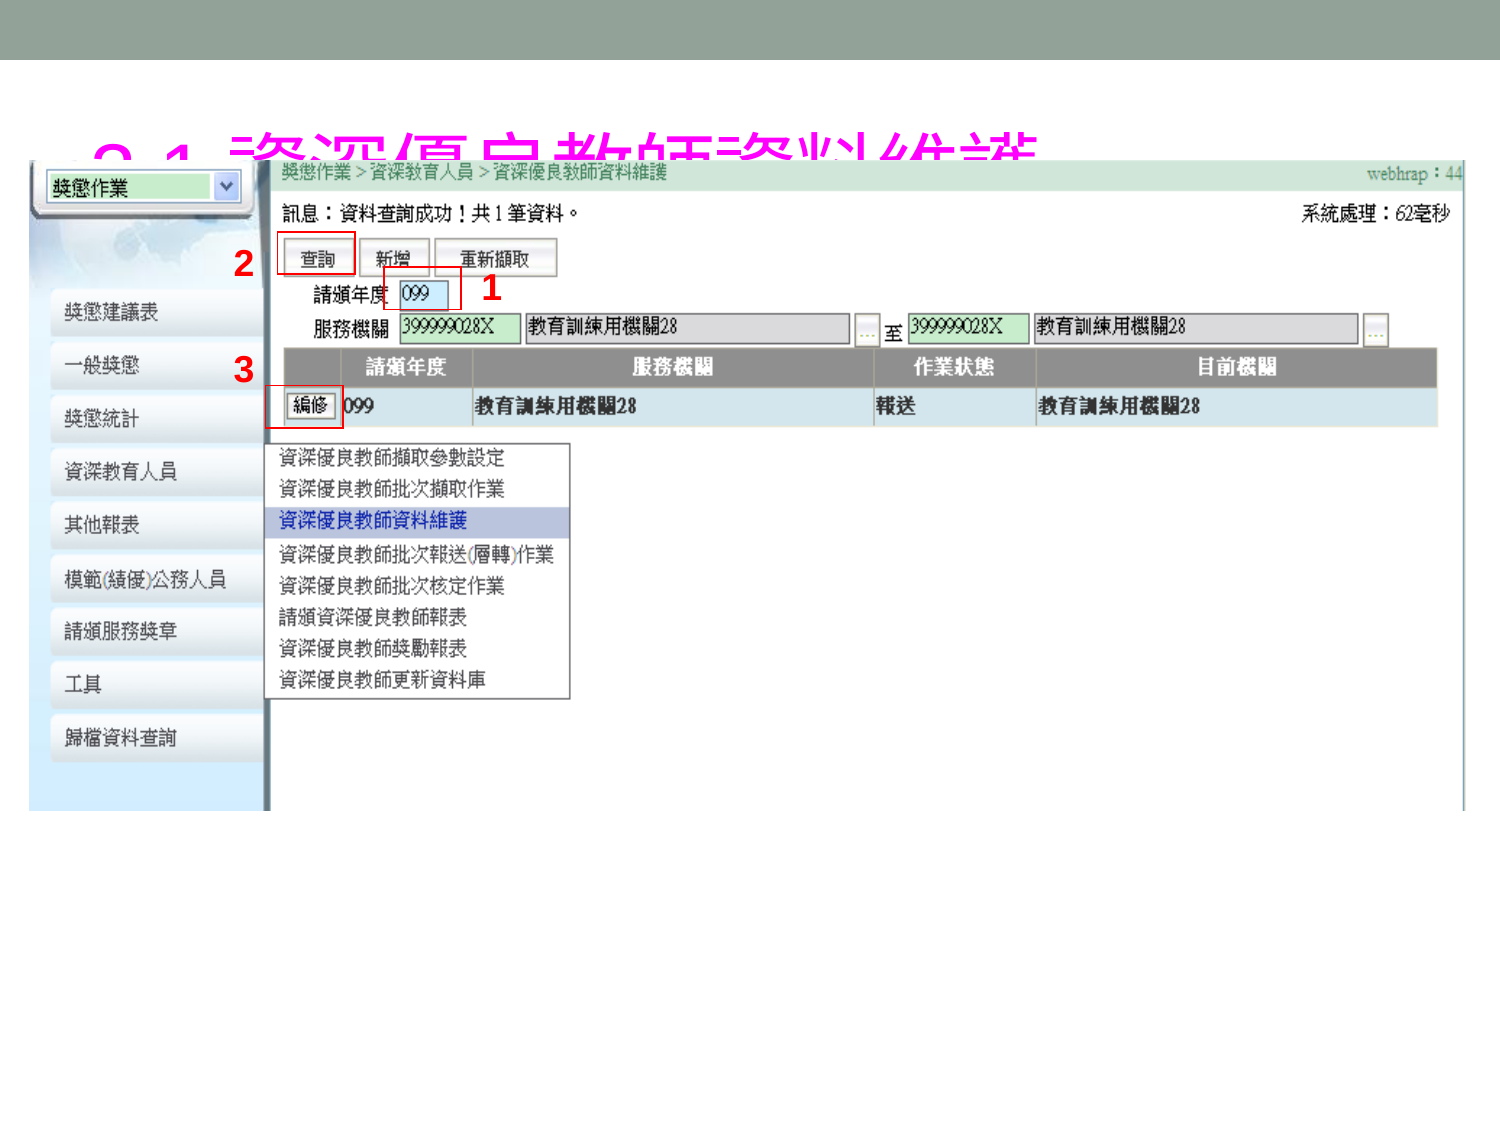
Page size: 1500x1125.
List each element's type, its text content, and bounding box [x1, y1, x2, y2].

picture [29, 160, 1466, 811]
text_box 3 [218, 337, 270, 398]
title 3-1資深優良教師資料維護 [75, 87, 1425, 160]
text_box 1 [466, 255, 518, 316]
text_box 2 [218, 231, 270, 292]
